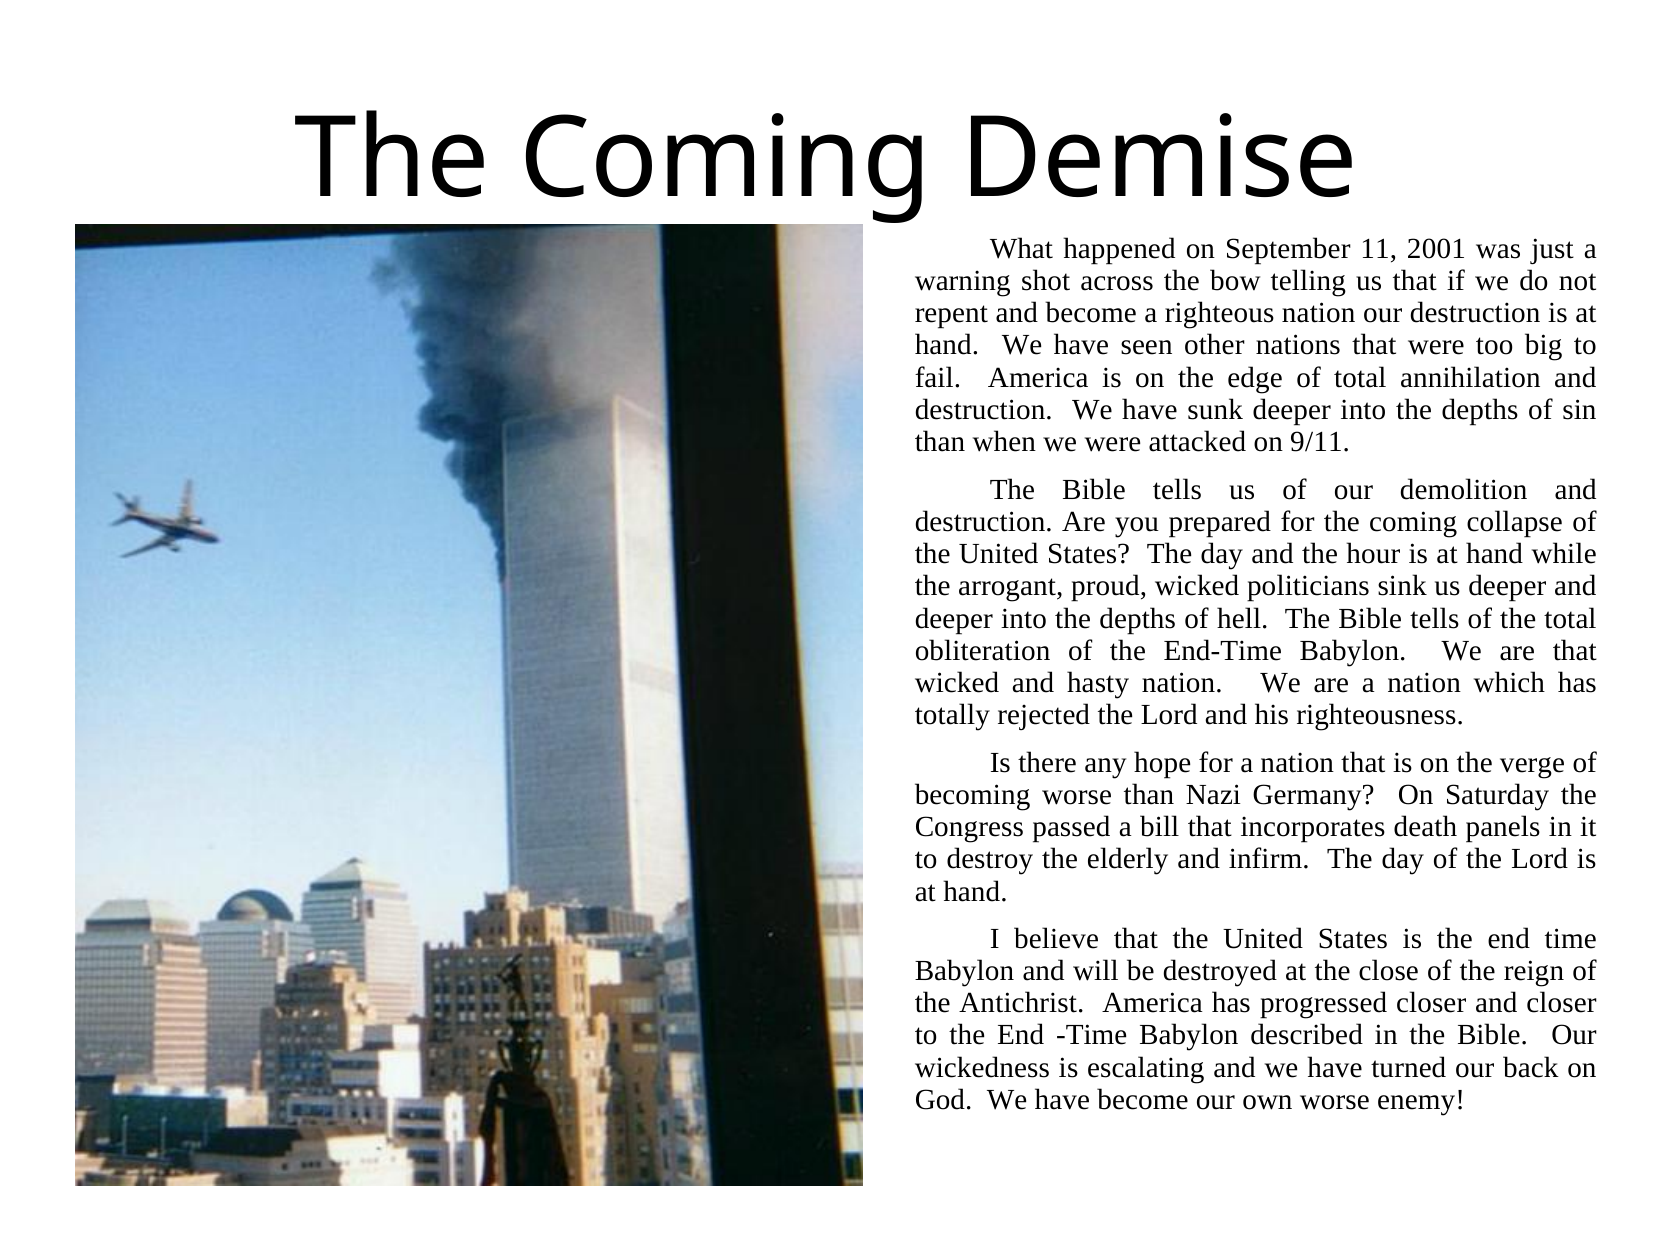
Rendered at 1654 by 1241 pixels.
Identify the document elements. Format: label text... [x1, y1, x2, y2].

text_box What happened on September 11, 2001 was just a warning shot across the bow telling us that if we do not repent and become a righteous nation our destruction is at hand. We have seen other nations that were too big to fail. America is on the edge of total annihilation and destruction. We have sunk deeper into the depths of sin than when we were attacked on 9/11. The Bible tells us of our demolition and destruction. Are you prepared for the coming collapse of the United States? The day and the hour is at hand while the arrogant, proud, wicked politicians sink us deeper and deeper into the depths of hell. The Bible tells of the total obliteration of the End-Time Babylon. We are that wicked and hasty nation. We are a nation which has totally rejected the Lord and his righteousness. Is there any hope for a nation that is on the verge of becoming worse than Nazi Germany? On Saturday the Congress passed a bill that incorporates death panels in it to destroy the elderly and infirm. The day of the Lord is at hand. I believe that the United States is the end time Babylon and will be destroyed at the close of the reign of the Antichrist. America has progressed closer and closer to the End -Time Babylon described in the Bible. Our wickedness is escalating and we have turned our back on God. We have become our own worse enemy! [900, 225, 1613, 1124]
picture [75, 224, 863, 1186]
title The Coming Demise [82, 49, 1571, 257]
